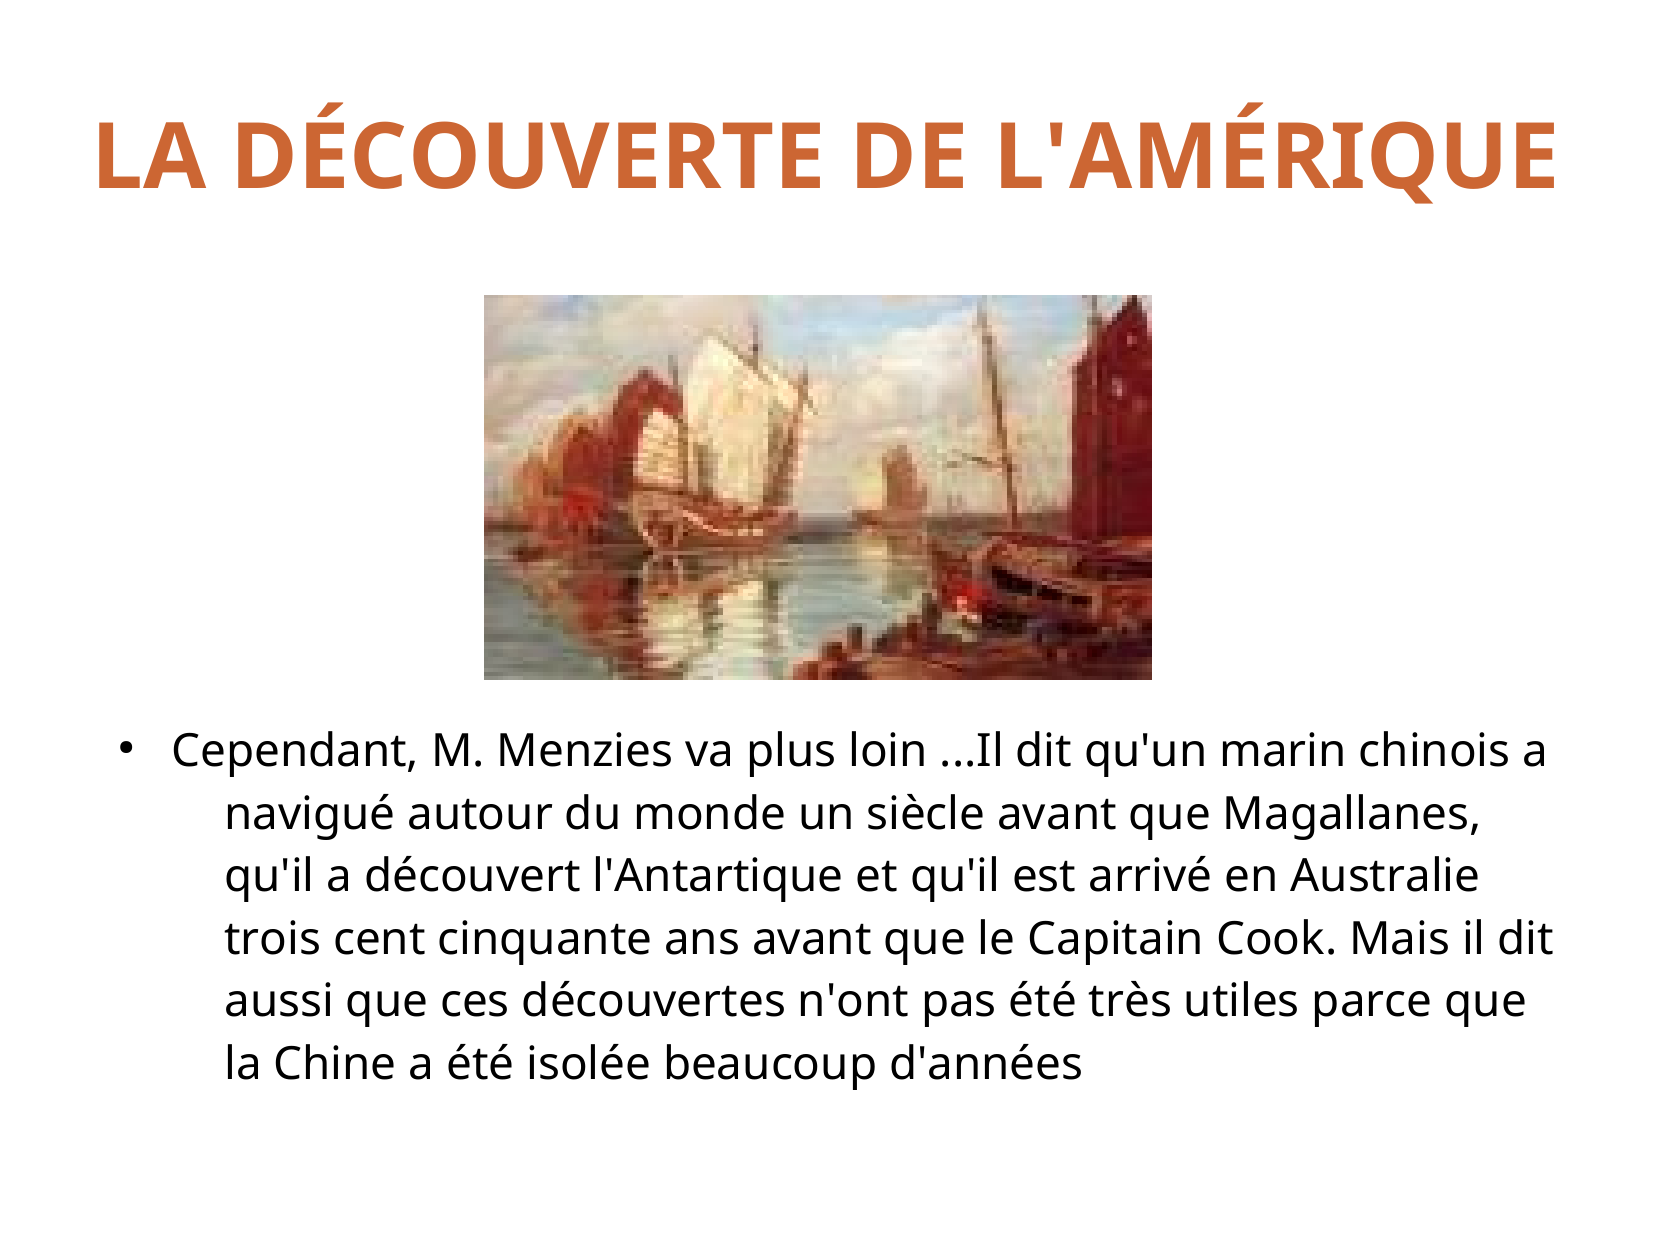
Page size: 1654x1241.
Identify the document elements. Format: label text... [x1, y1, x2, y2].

title LA DÉCOUVERTE DE L'AMÉRIQUE [82, 41, 1571, 265]
list Cependant, M. Menzies va plus loin ...Il dit qu'un marin chinois a navigué autour du monde un siècle avant que Magallanes, qu'il a découvert l'Antartique et qu'il est arrivé en Australie trois cent cinquante ans avant que le Capitain Cook. Mais il dit aussi que ces découvertes n'ont pas été très utiles parce que la Chine a été isolée beaucoup d'années [82, 717, 1571, 1109]
picture [484, 295, 1152, 680]
